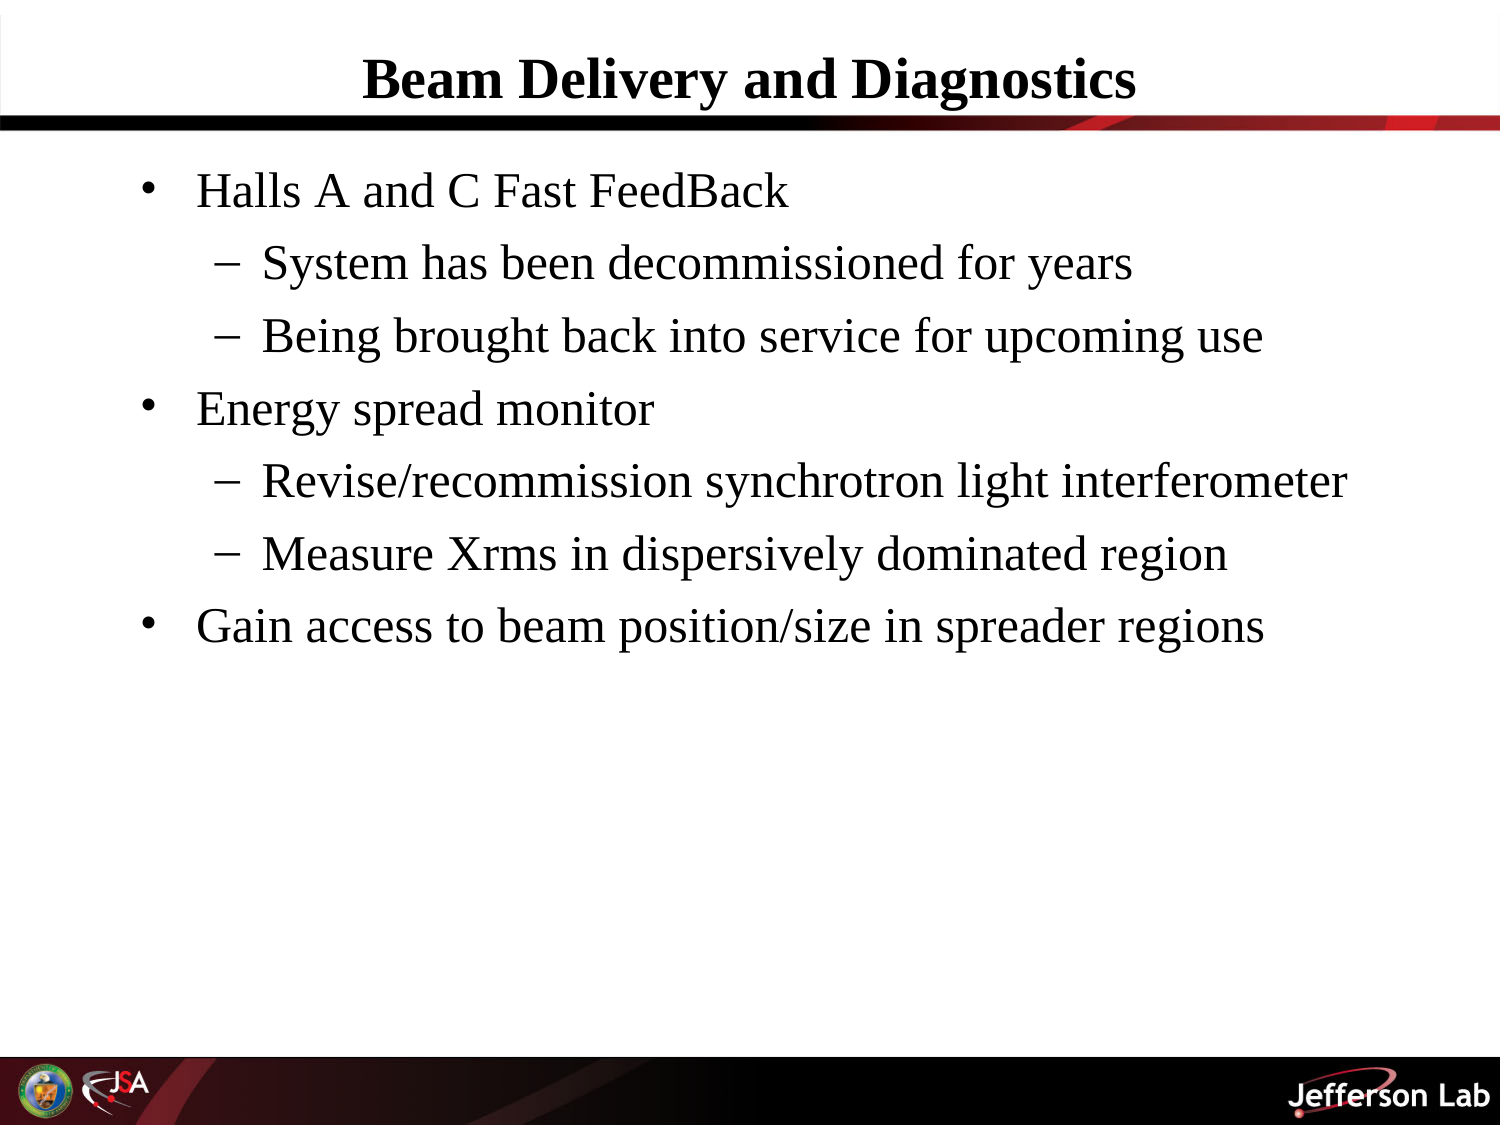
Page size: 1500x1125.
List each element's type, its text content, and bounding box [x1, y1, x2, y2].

list Halls A and C Fast FeedBack System has been decommissioned for years Being brought back into service for upcoming use Energy spread monitor Revise/recommission synchrotron light interferometer Measure Xrms in dispersively dominated region Gain access to beam position/size in spreader regions [125, 149, 1401, 818]
title Beam Delivery and Diagnostics [112, 0, 1388, 151]
picture [0, 0, 1500, 1125]
